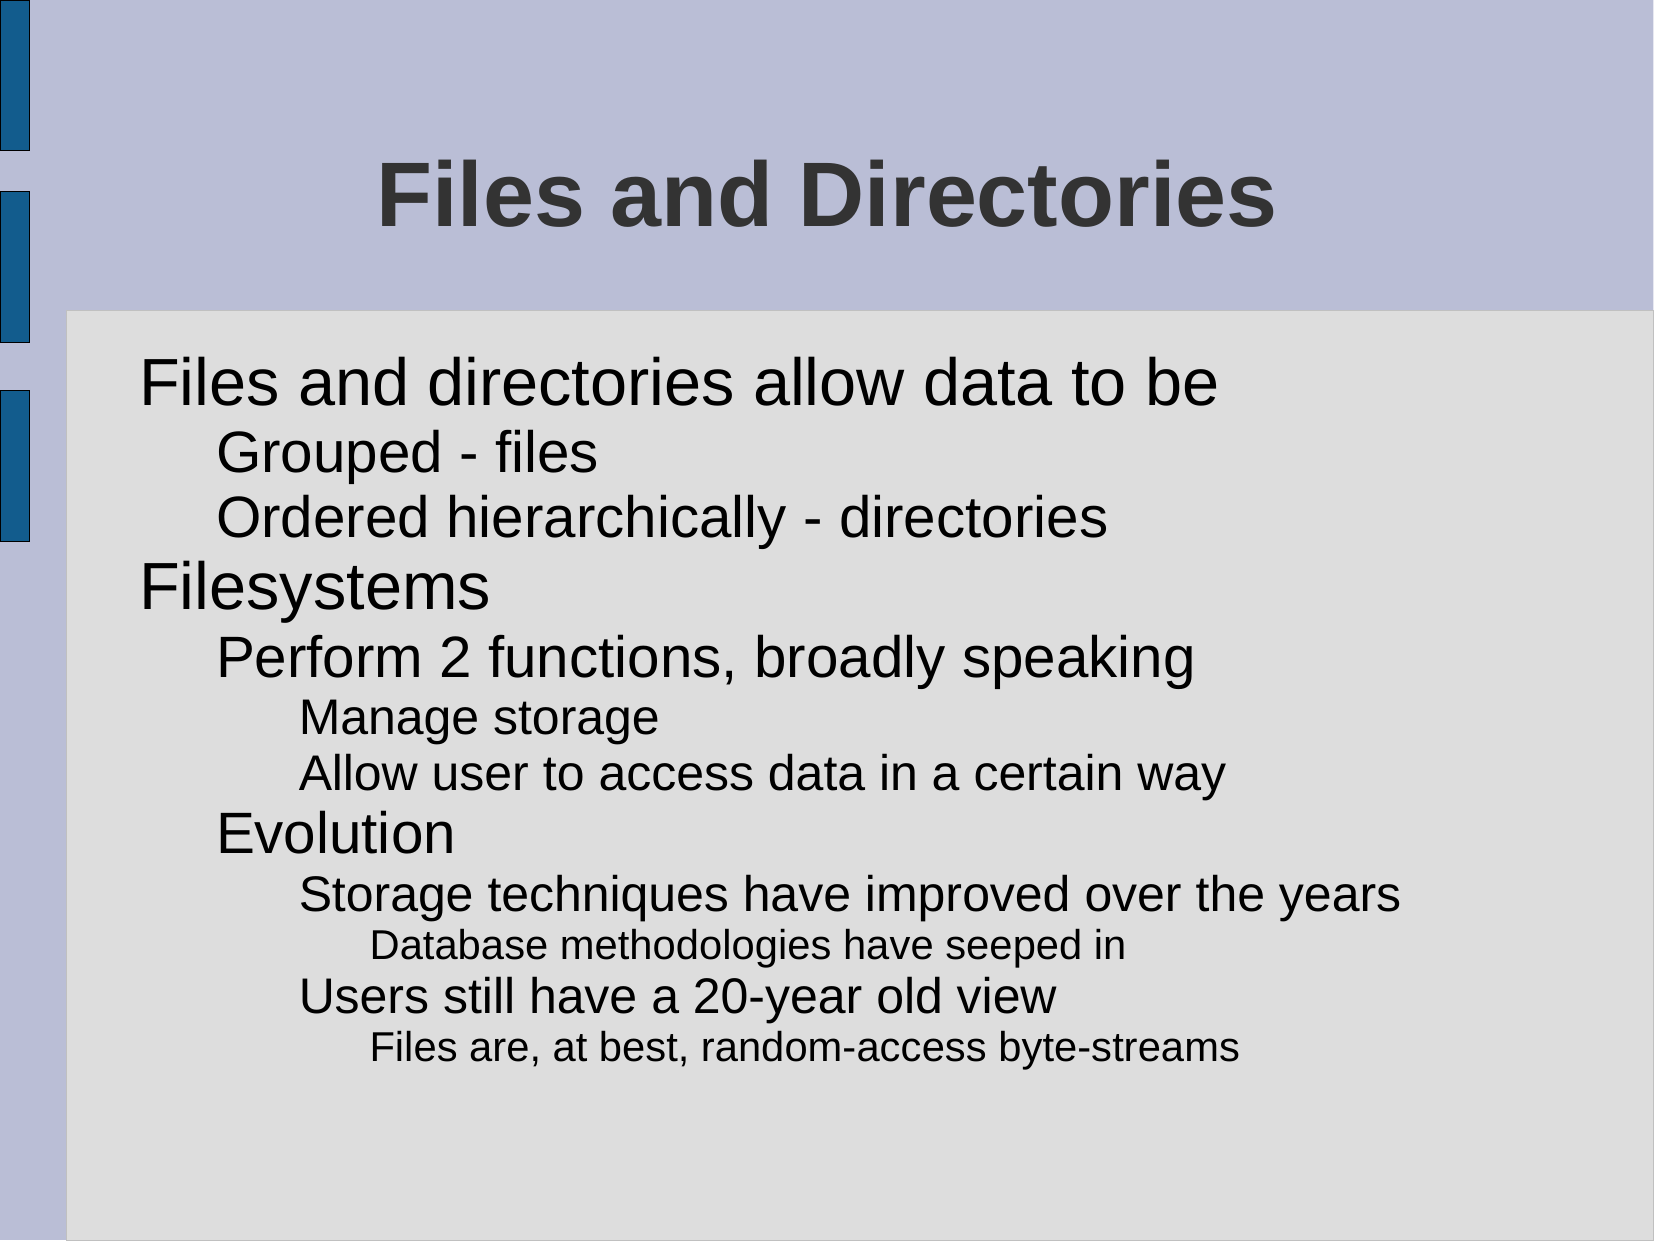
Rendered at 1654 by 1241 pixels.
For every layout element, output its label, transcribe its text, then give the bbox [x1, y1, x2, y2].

list Files and directories allow data to be Grouped - files Ordered hierarchically - directories Filesystems Perform 2 functions, broadly speaking Manage storage Allow user to access data in a certain way Evolution Storage techniques have improved over the years Database methodologies have seeped in Users still have a 20-year old view Files are, at best, random-access byte-streams [121, 344, 1534, 1127]
title Files and Directories [121, 91, 1534, 299]
